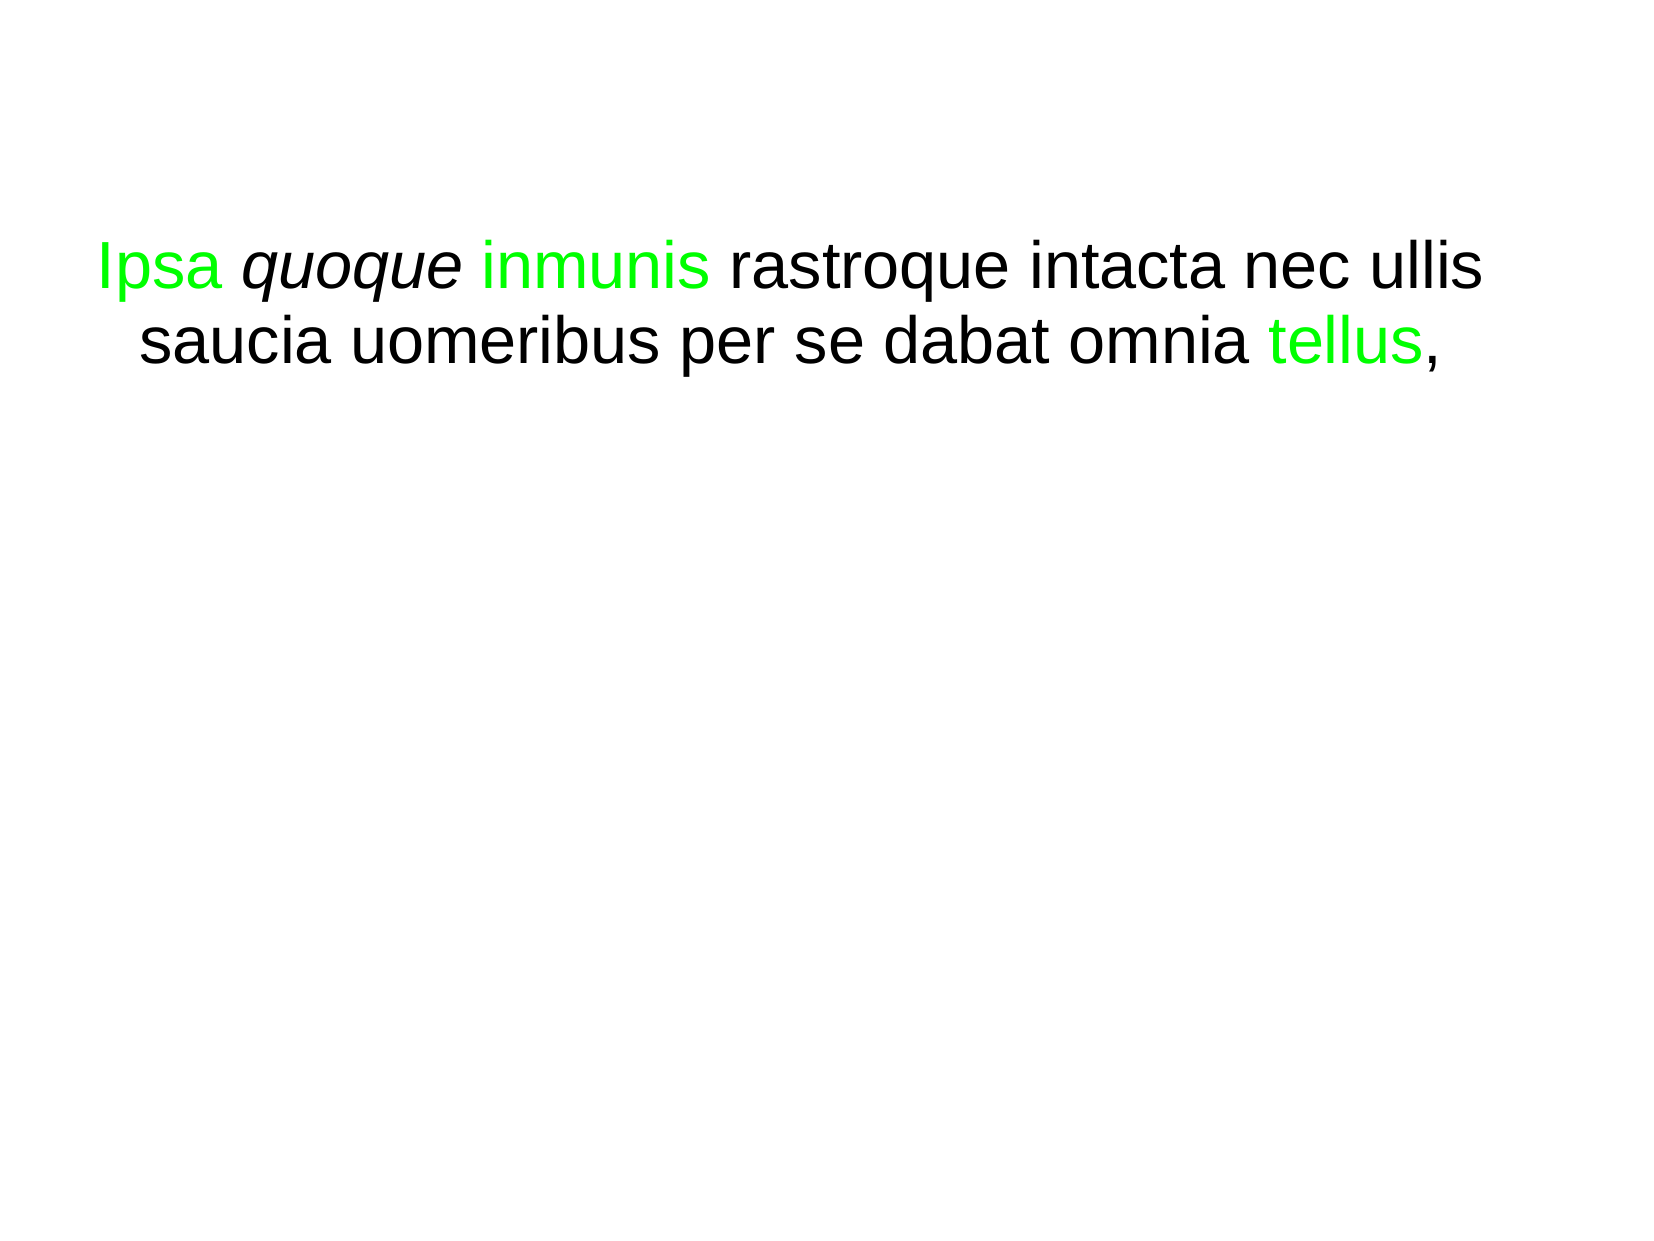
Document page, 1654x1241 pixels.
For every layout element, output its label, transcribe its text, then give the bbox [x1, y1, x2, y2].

text_box Ipsa quoque inmunis rastroque intacta nec ullis saucia uomeribus per se dabat omnia tellus, [81, 228, 1501, 378]
